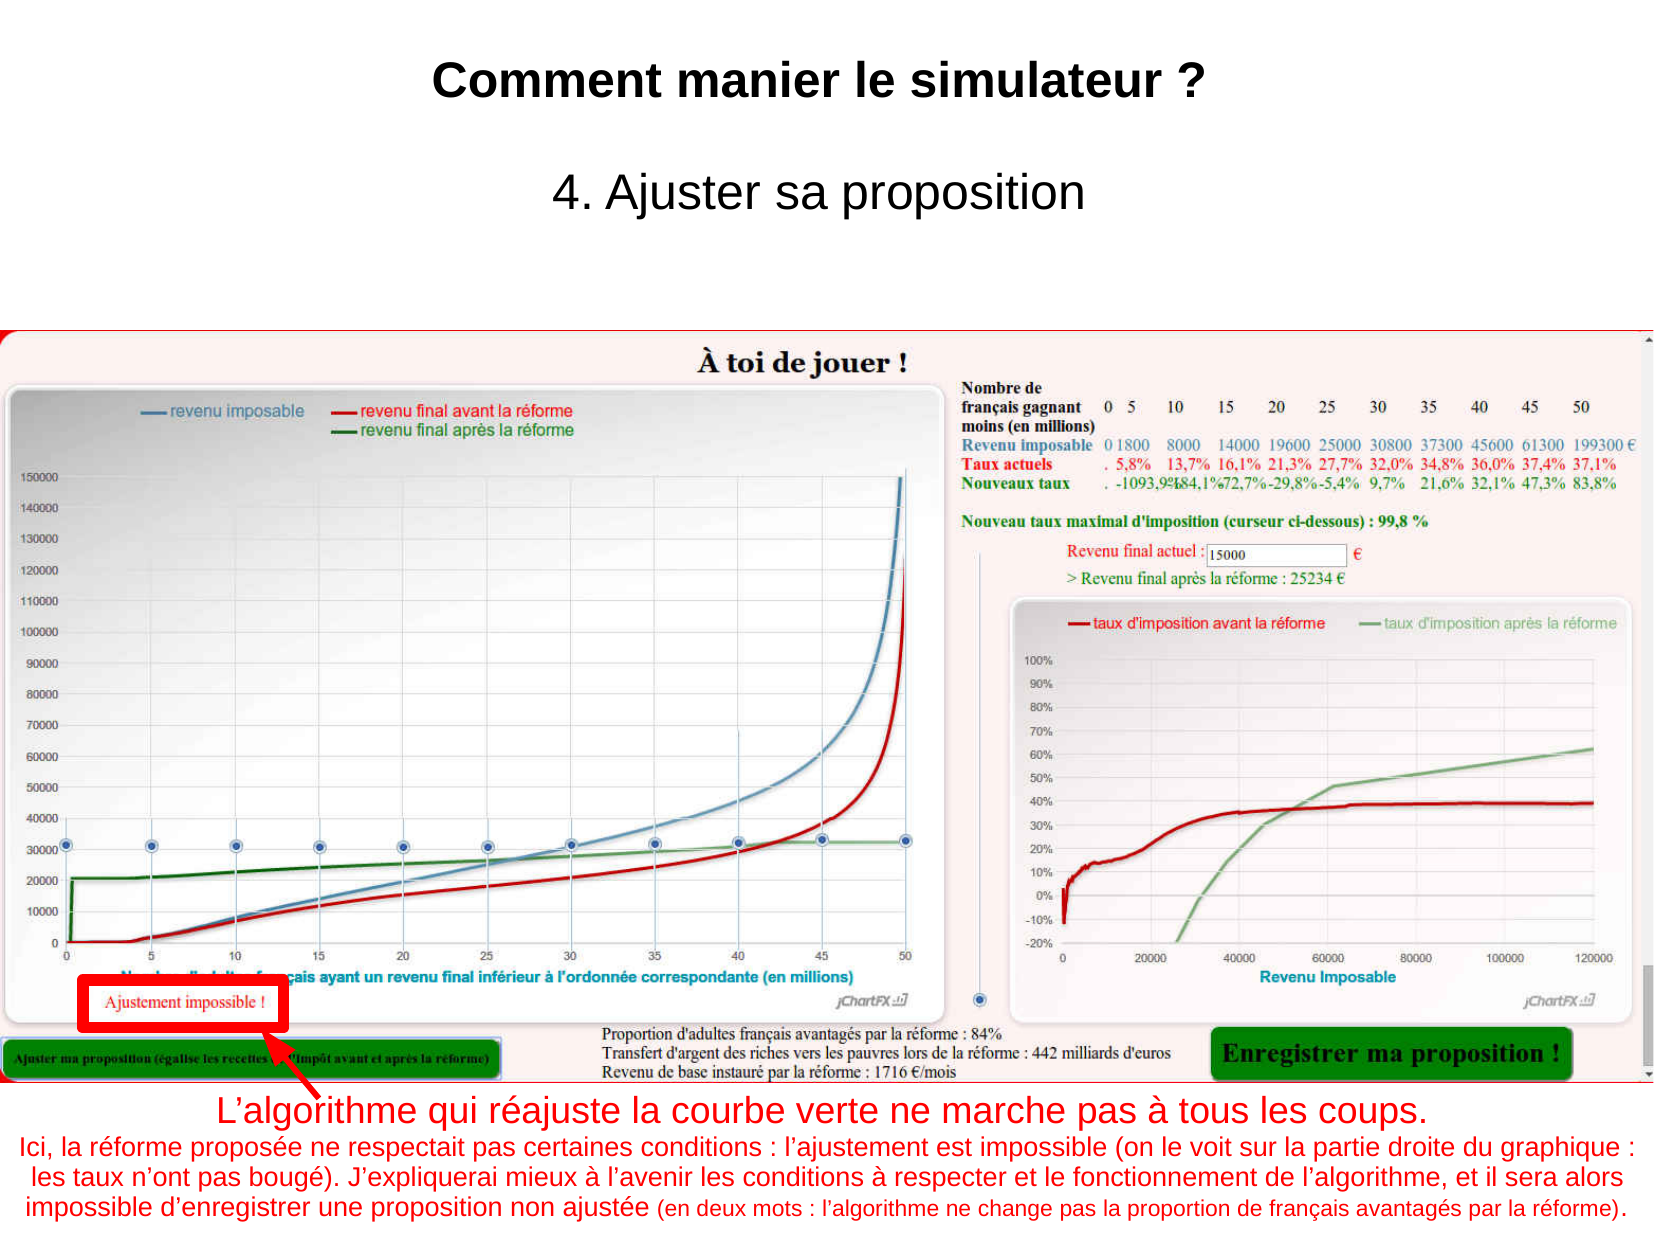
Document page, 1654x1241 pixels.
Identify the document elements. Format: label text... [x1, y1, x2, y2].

text_box L’algorithme qui réajuste la courbe verte ne marche pas à tous les coups. Ici, la réforme proposée ne respectait pas certaines conditions : l’ajustement est impossible (on le voit sur la partie droite du graphique : les taux n’ont pas bougé). J’expliquerai mieux à l’avenir les conditions à respecter et le fonctionnement de l’algorithme, et il sera alors impossible d’enregistrer une proposition non ajustée (en deux mots : l’algorithme ne change pas la proportion de français avantagés par la réforme). [0, 1082, 1654, 1241]
picture [0, 330, 1654, 1082]
picture [89, 986, 278, 1022]
text_box Comment manier le simulateur ? 4. Ajuster sa proposition [315, 45, 1324, 229]
